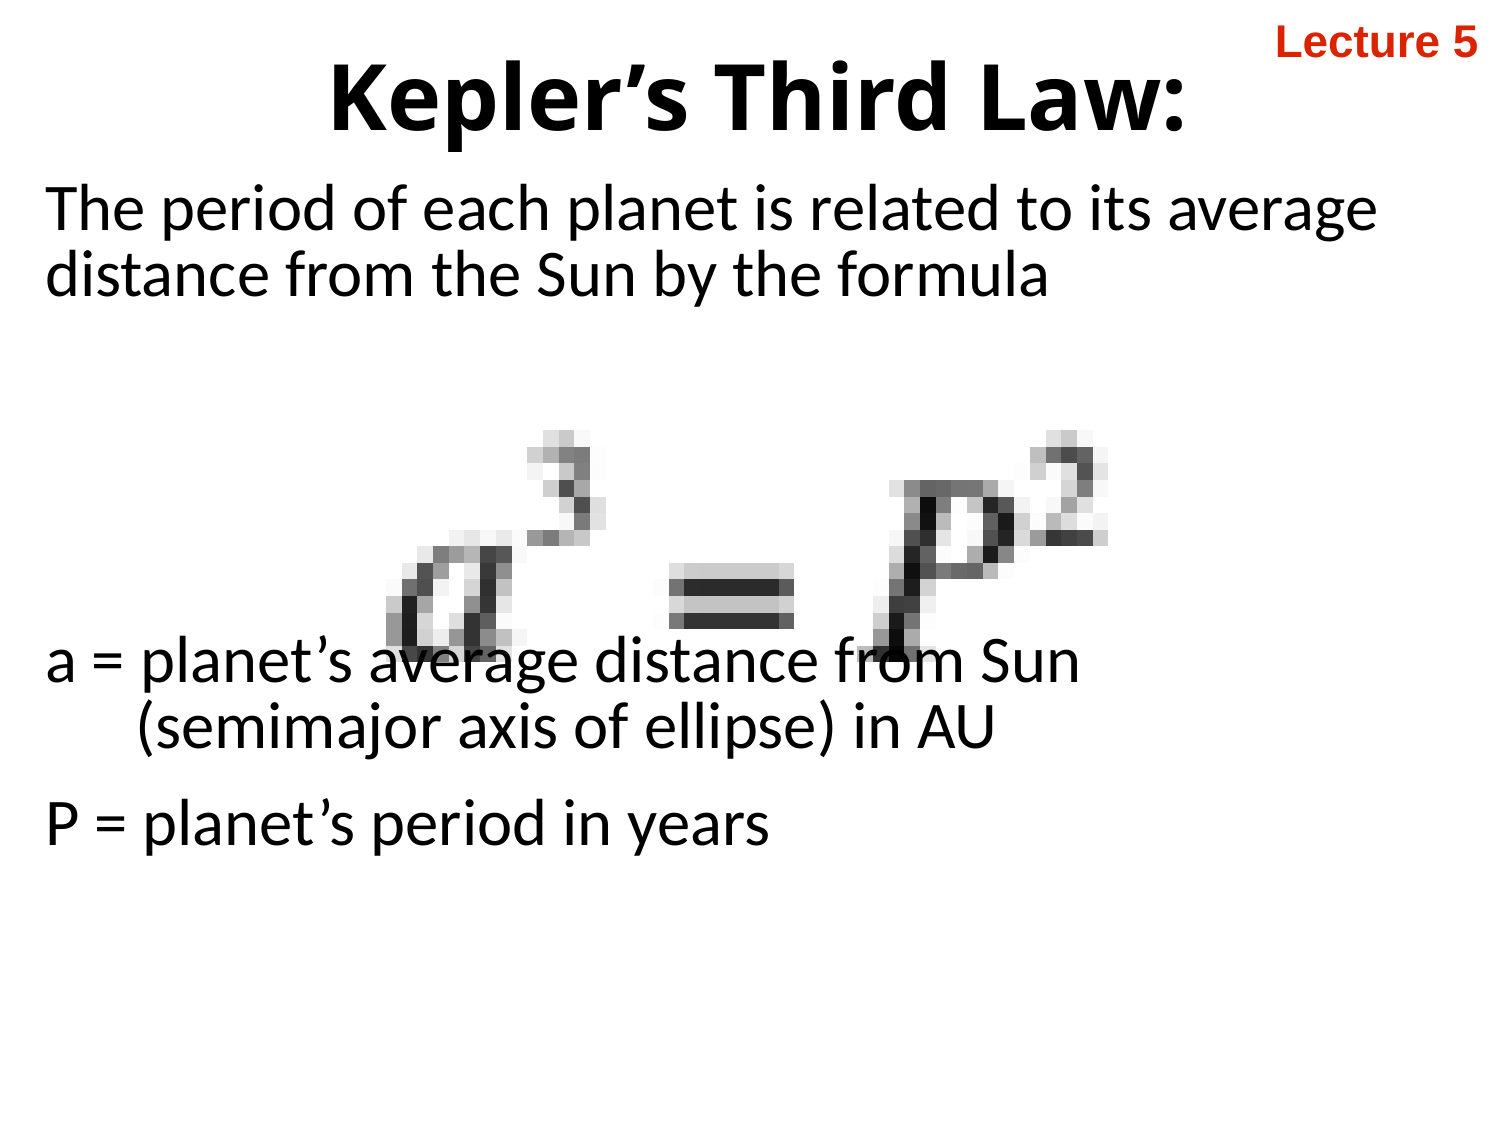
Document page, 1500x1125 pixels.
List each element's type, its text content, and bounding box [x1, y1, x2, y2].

text_box Lecture 5 [1260, 8, 1500, 76]
list The period of each planet is related to its average distance from the Sun by the formula a = planet’s average distance from Sun (semimajor axis of ellipse) in AU P = planet’s period in years [45, 179, 1471, 1051]
picture [355, 381, 1126, 699]
title Kepler’s Third Law: [45, 27, 1471, 163]
